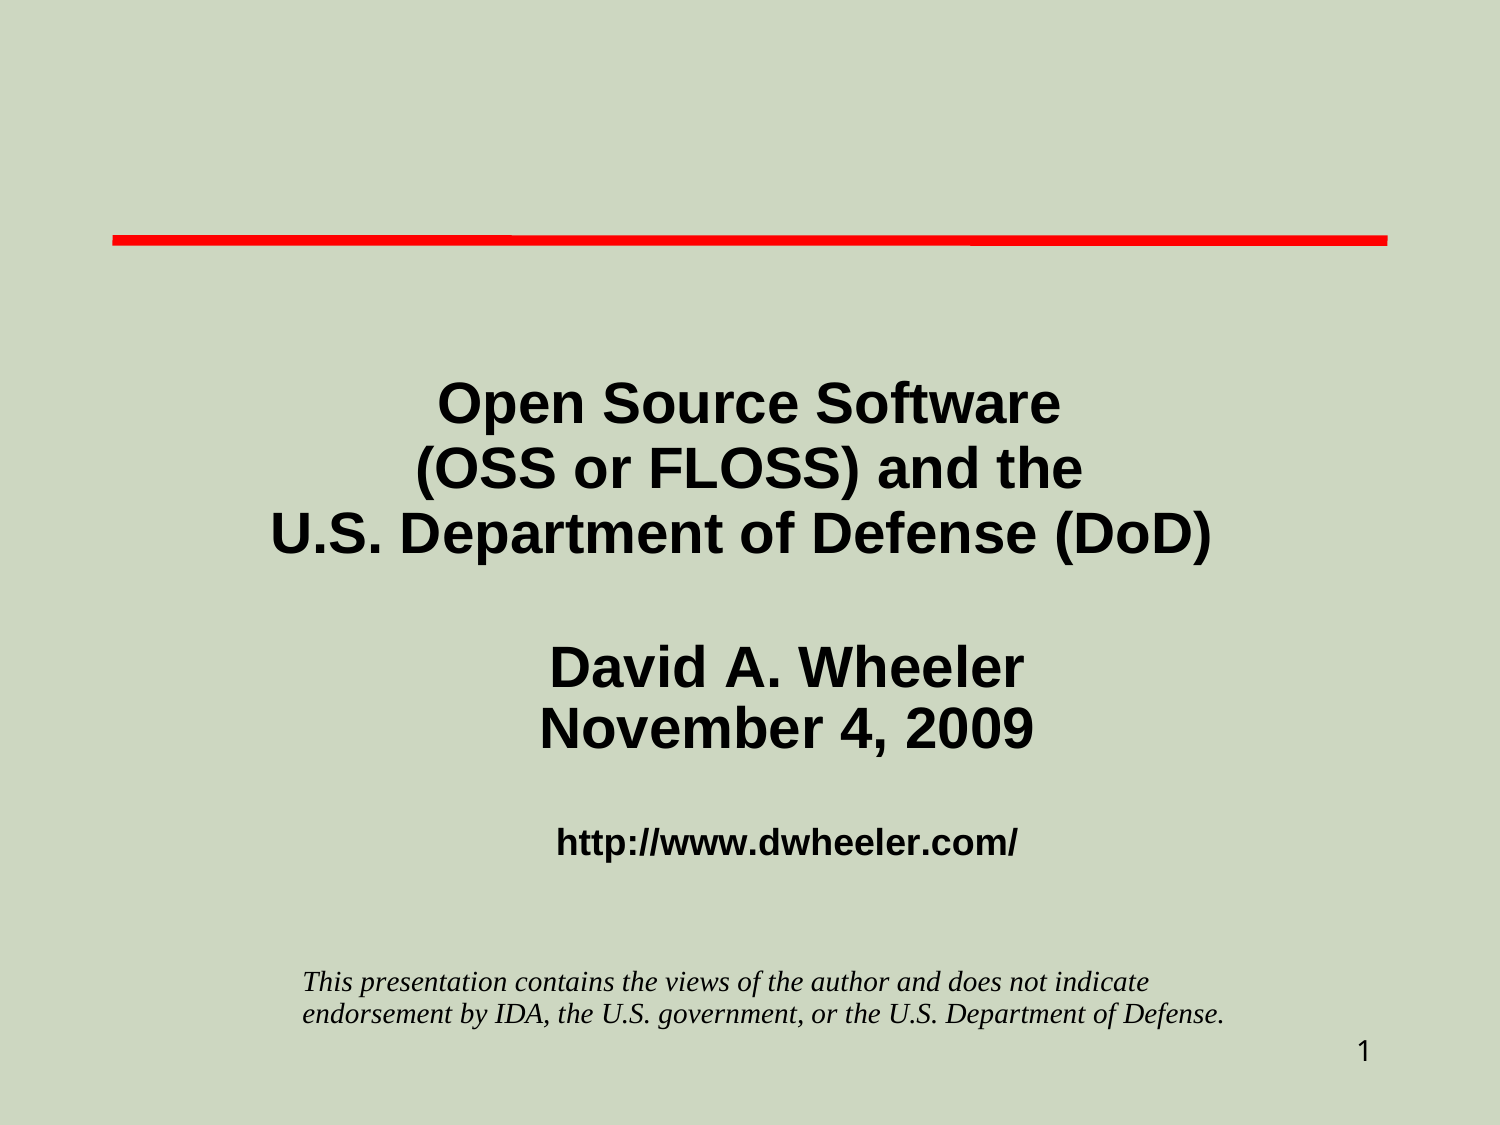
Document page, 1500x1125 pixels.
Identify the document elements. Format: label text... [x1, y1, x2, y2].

text_box David A. Wheeler November 4, 2009 http://www.dwheeler.com/ [225, 637, 1276, 926]
text_box This presentation contains the views of the author and does not indicate endorsement by IDA, the U.S. government, or the U.S. Department of Defense. [287, 957, 1276, 1039]
title Open Source Software (OSS or FLOSS) and the U.S. Department of Defense (DoD) [112, 363, 1388, 575]
